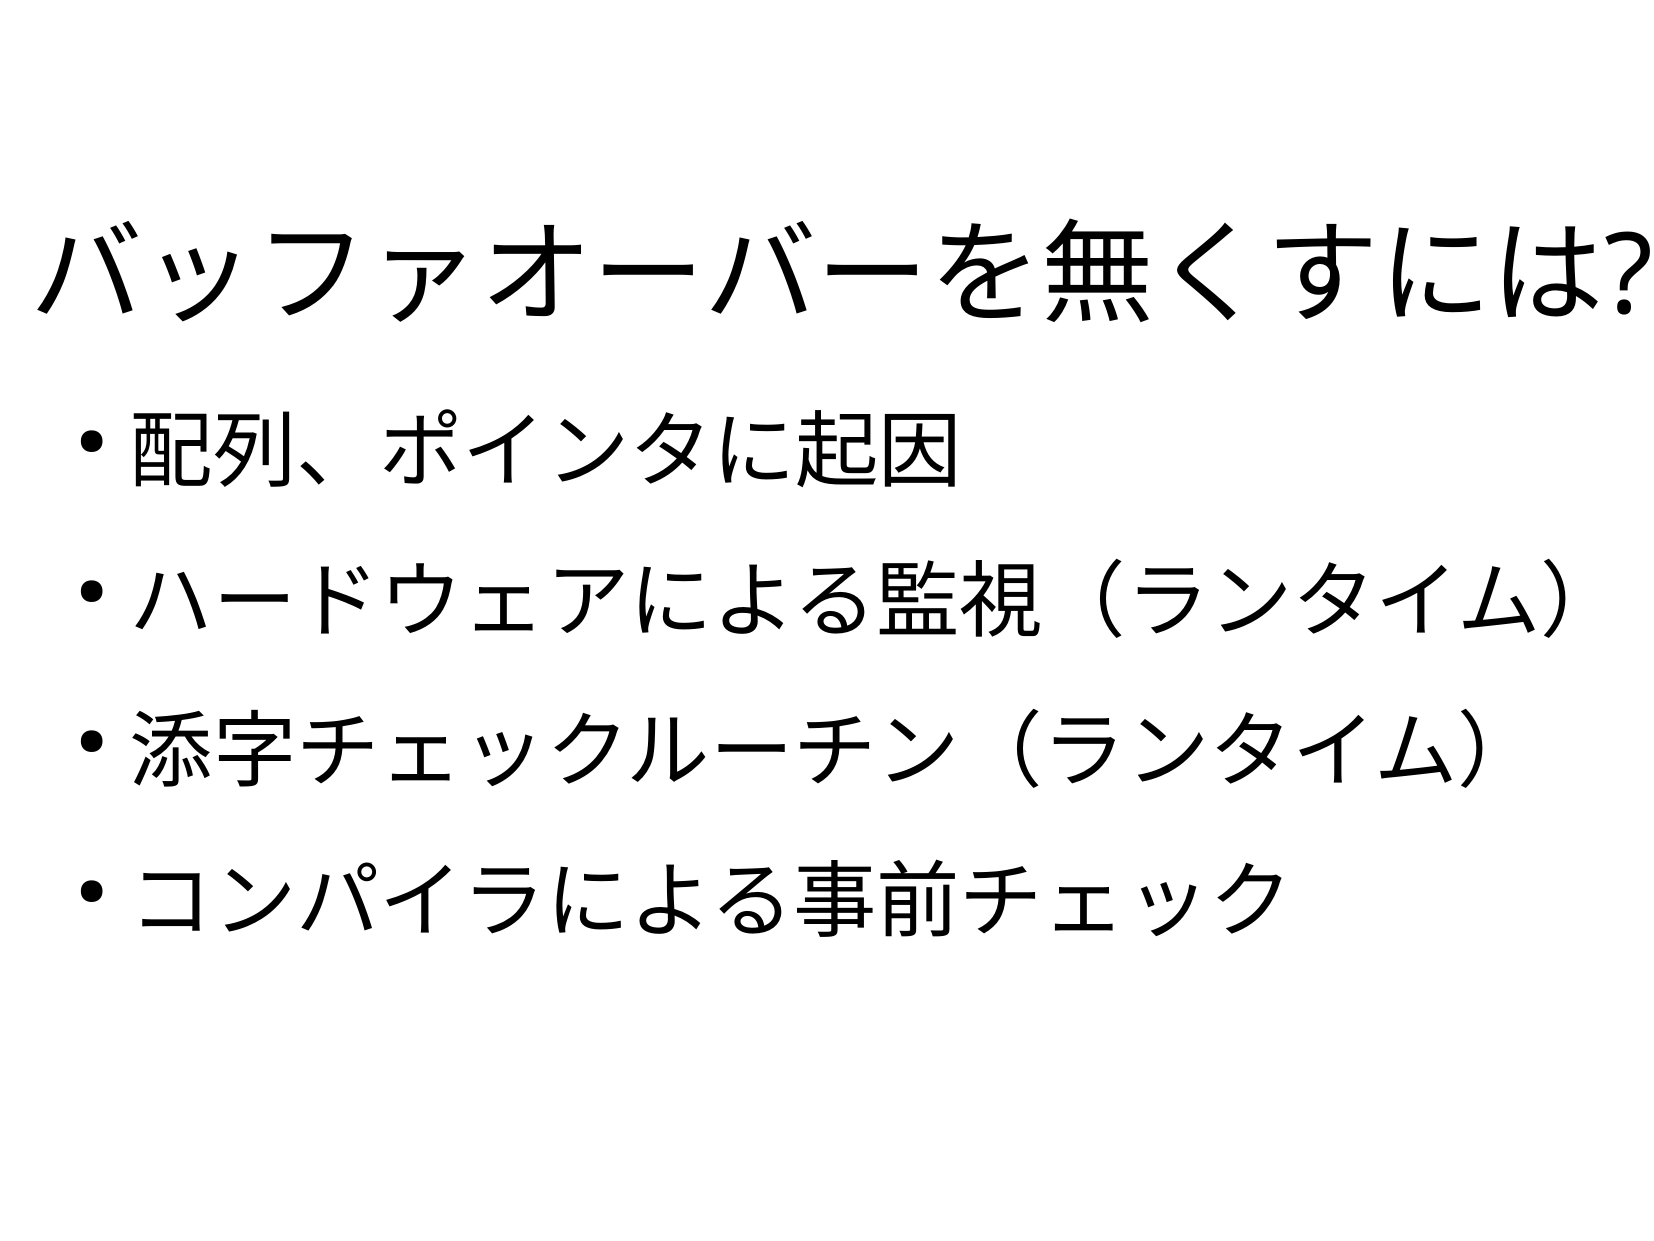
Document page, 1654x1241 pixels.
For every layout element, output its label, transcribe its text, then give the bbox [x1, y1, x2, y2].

list 配列、ポインタに起因 ハードウェアによる監視（ランタイム） 添字チェックルーチン（ランタイム） コンパイラによる事前チェック [59, 383, 1654, 1104]
title バッファオーバーを無くすには? [29, 161, 1654, 369]
